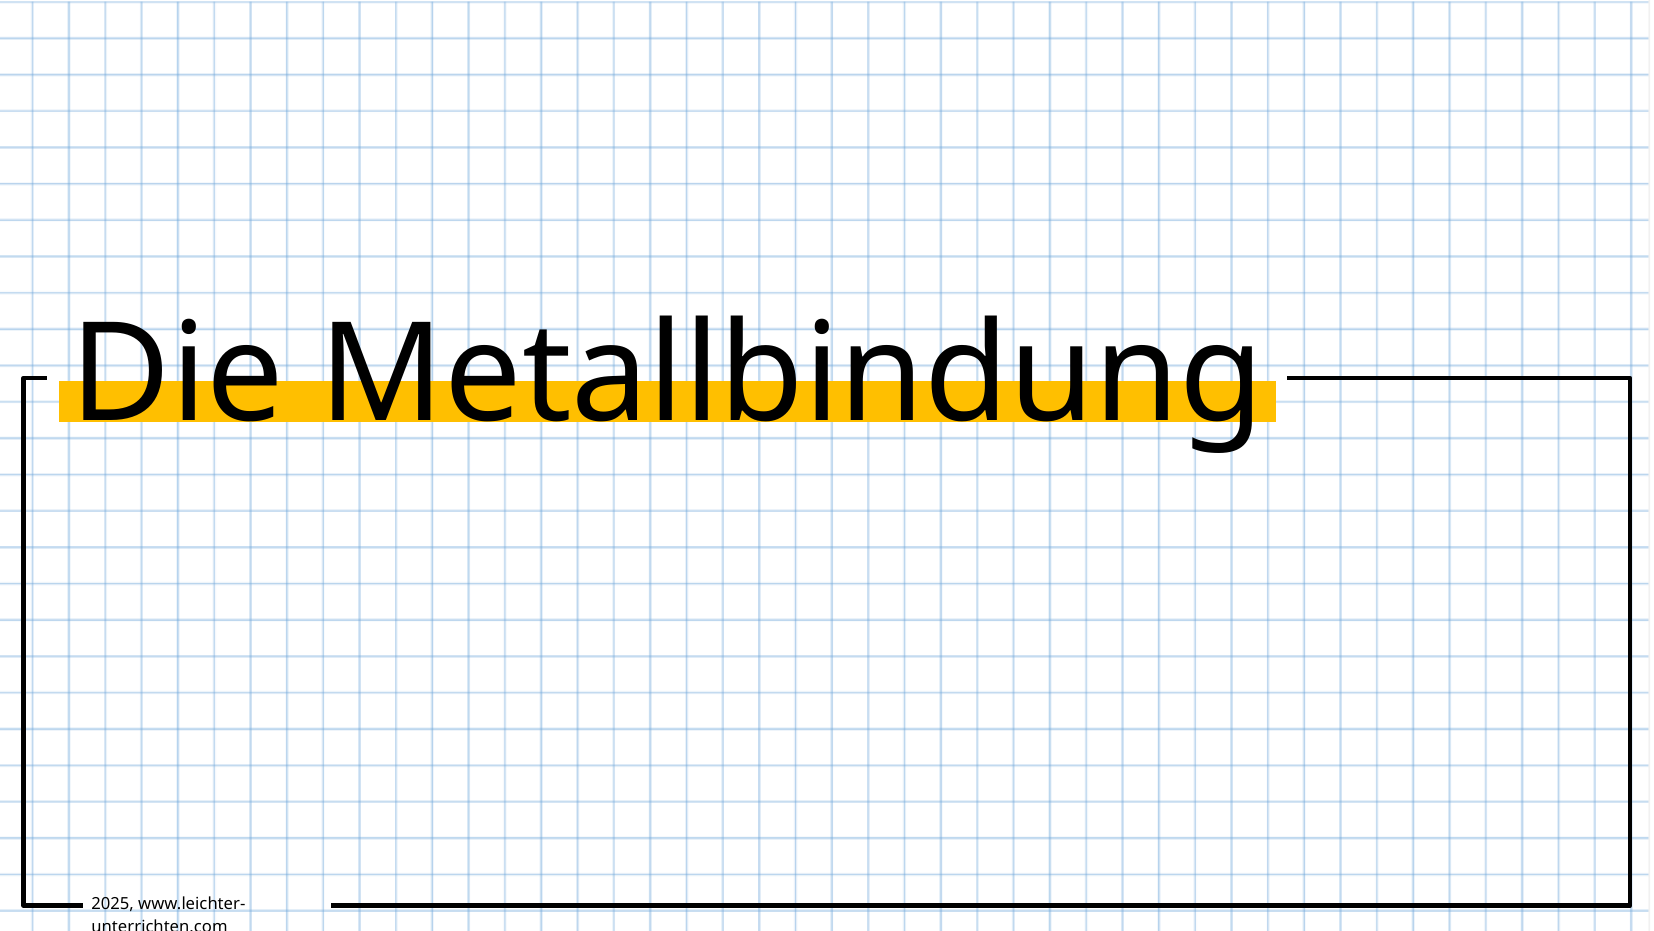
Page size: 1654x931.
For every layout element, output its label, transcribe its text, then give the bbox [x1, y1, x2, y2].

picture [203, 924, 209, 931]
picture [0, 0, 1651, 931]
title Die Metallbindung [70, 85, 1441, 650]
